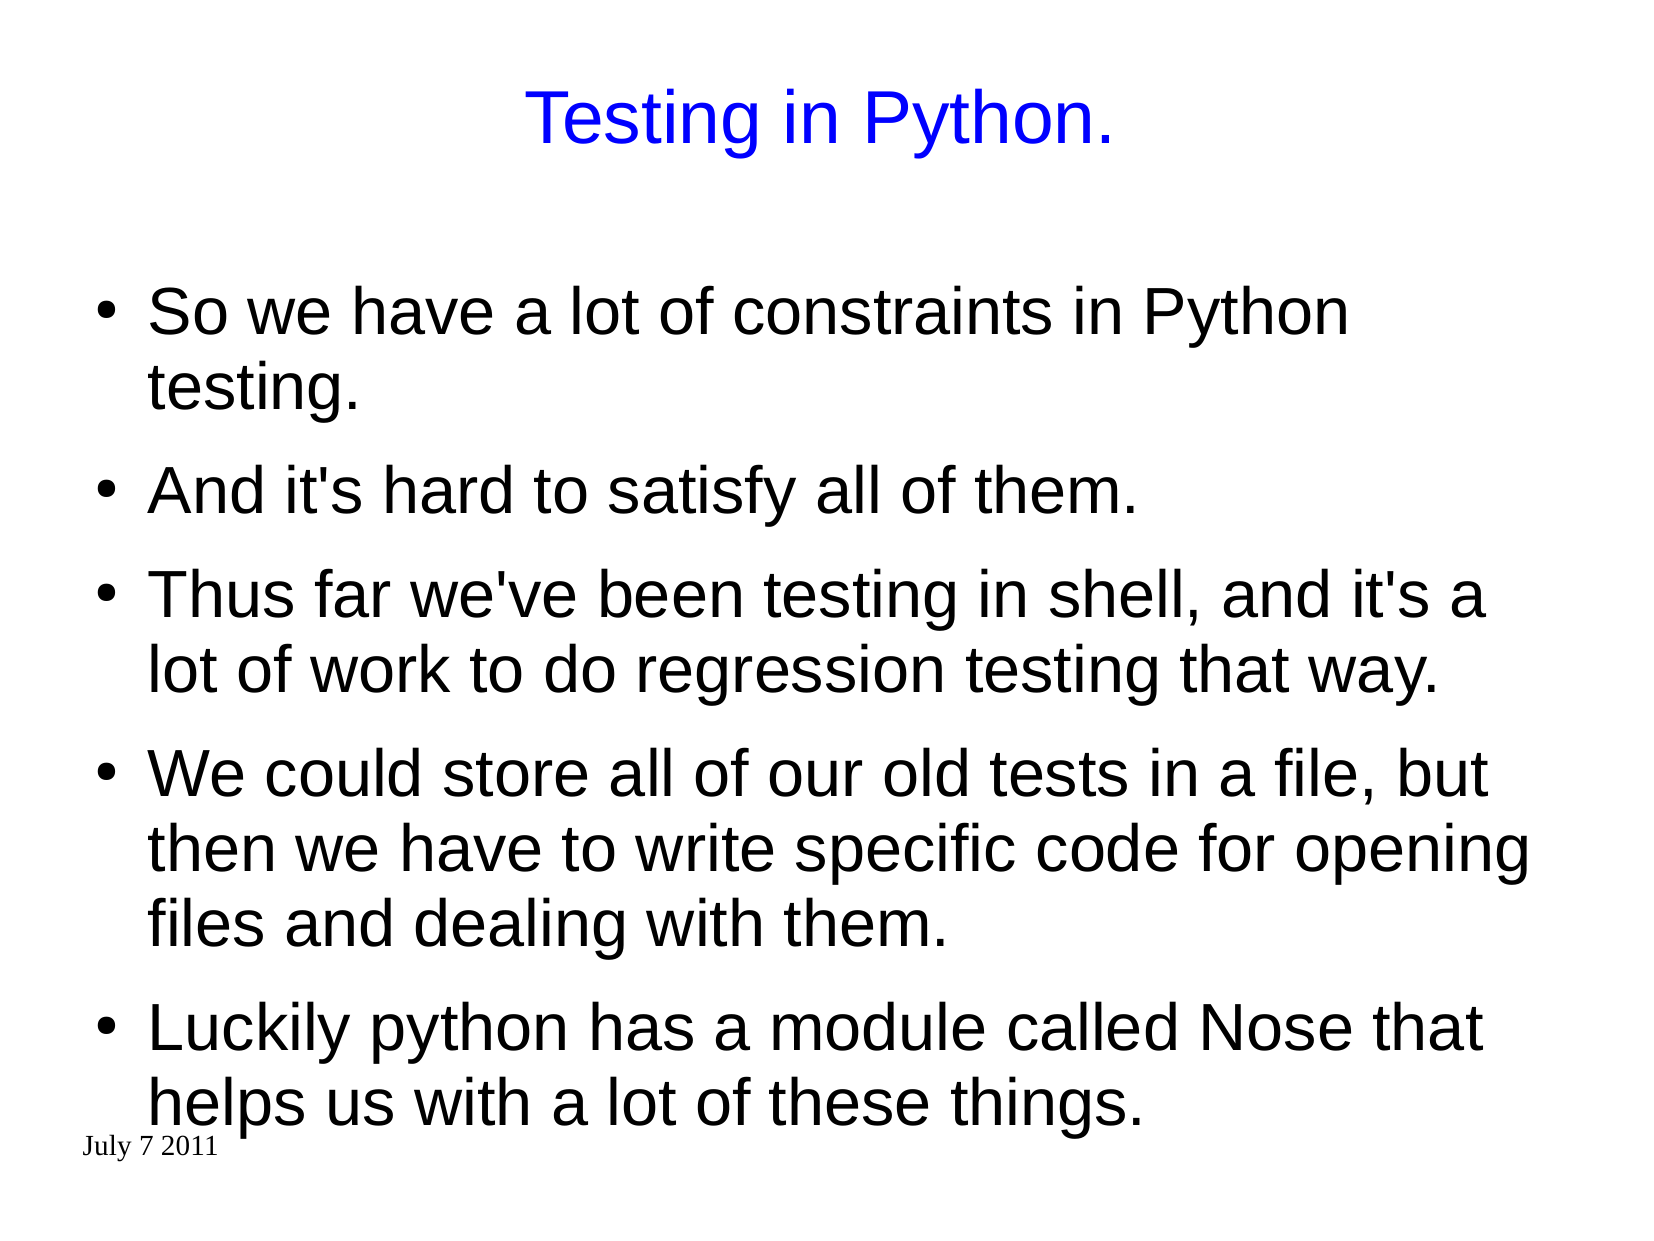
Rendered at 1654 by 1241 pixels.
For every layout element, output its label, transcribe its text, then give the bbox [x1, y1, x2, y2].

title Testing in Python. [76, 58, 1565, 178]
list So we have a lot of constraints in Python testing. And it's hard to satisfy all of them. Thus far we've been testing in shell, and it's a lot of work to do regression testing that way. We could store all of our old tests in a file, but then we have to write specific code for opening files and dealing with them. Luckily python has a module called Nose that helps us with a lot of these things. [76, 274, 1565, 1138]
